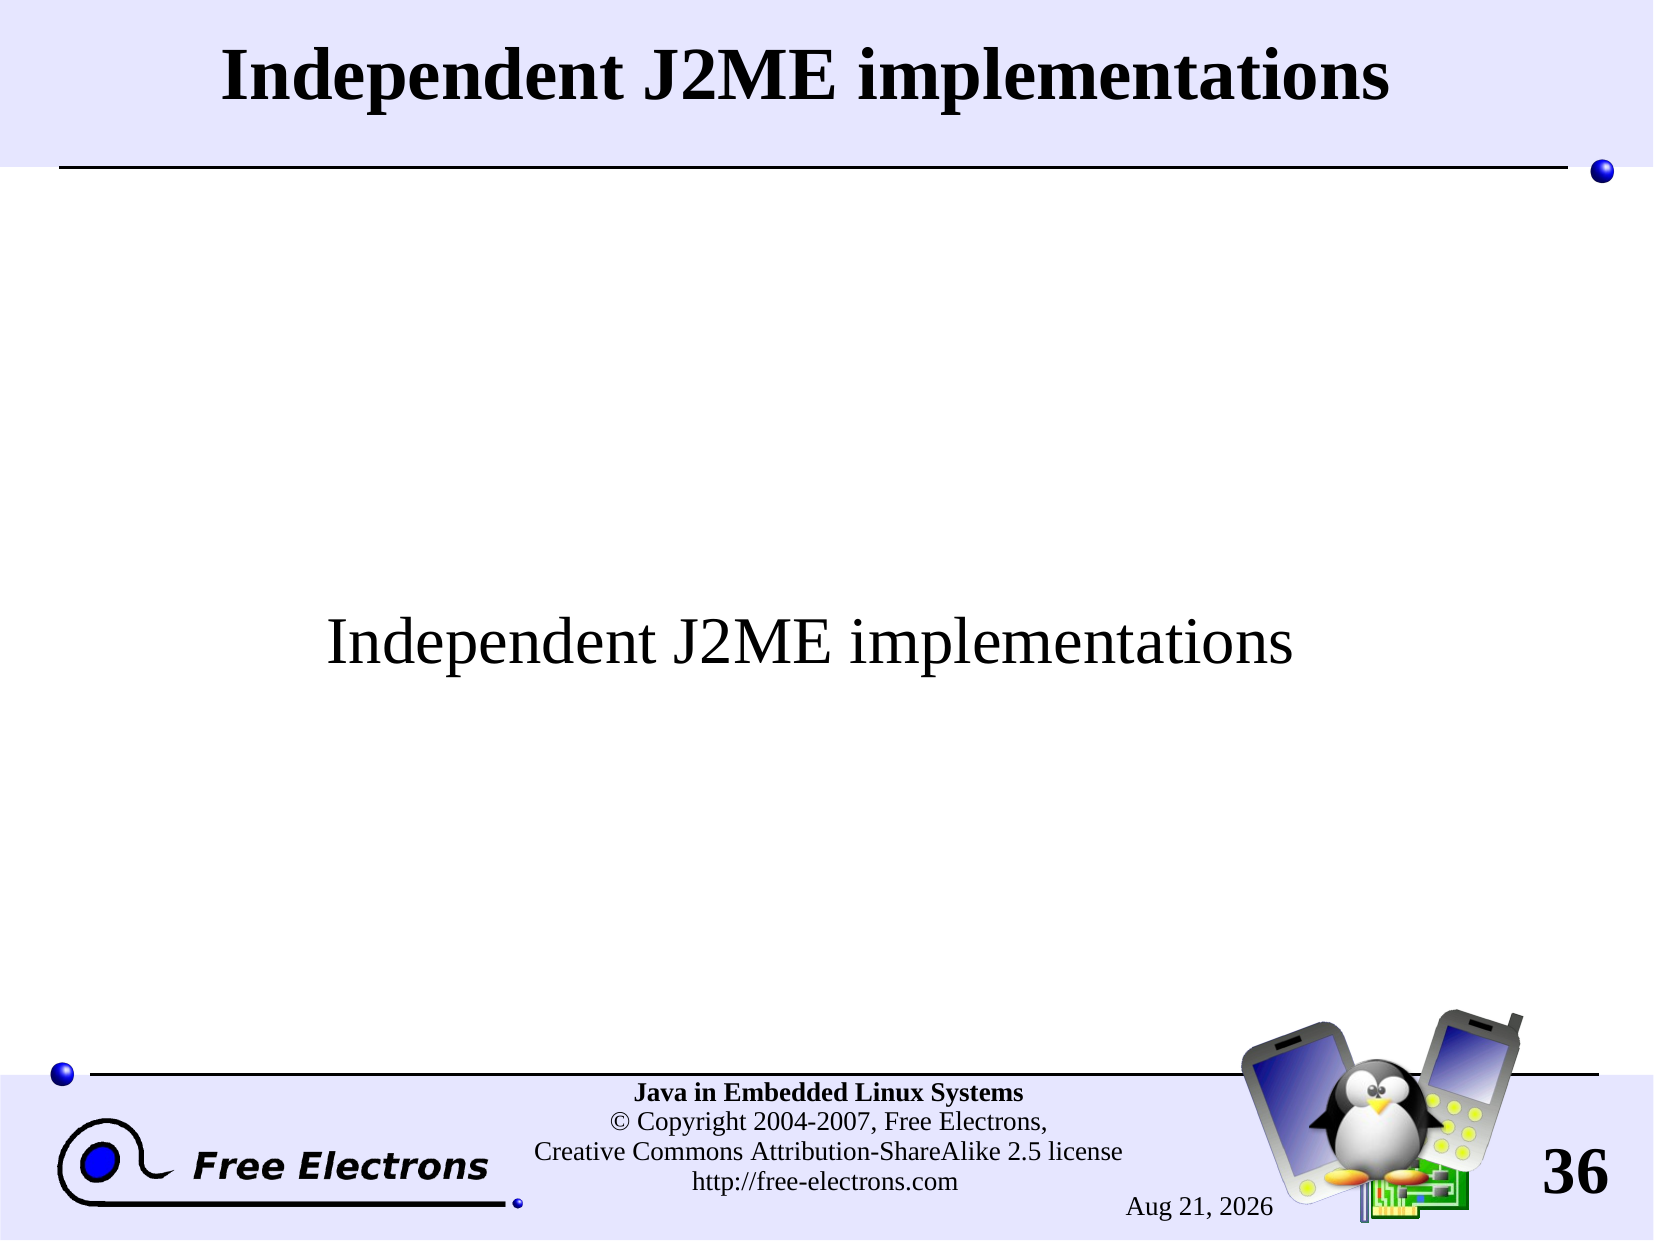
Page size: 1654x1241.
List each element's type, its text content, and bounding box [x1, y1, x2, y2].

picture [50, 1107, 527, 1216]
subtitle Independent J2ME implementations [105, 216, 1518, 1066]
picture [1231, 1007, 1538, 1241]
title Independent J2ME implementations [60, 25, 1551, 124]
